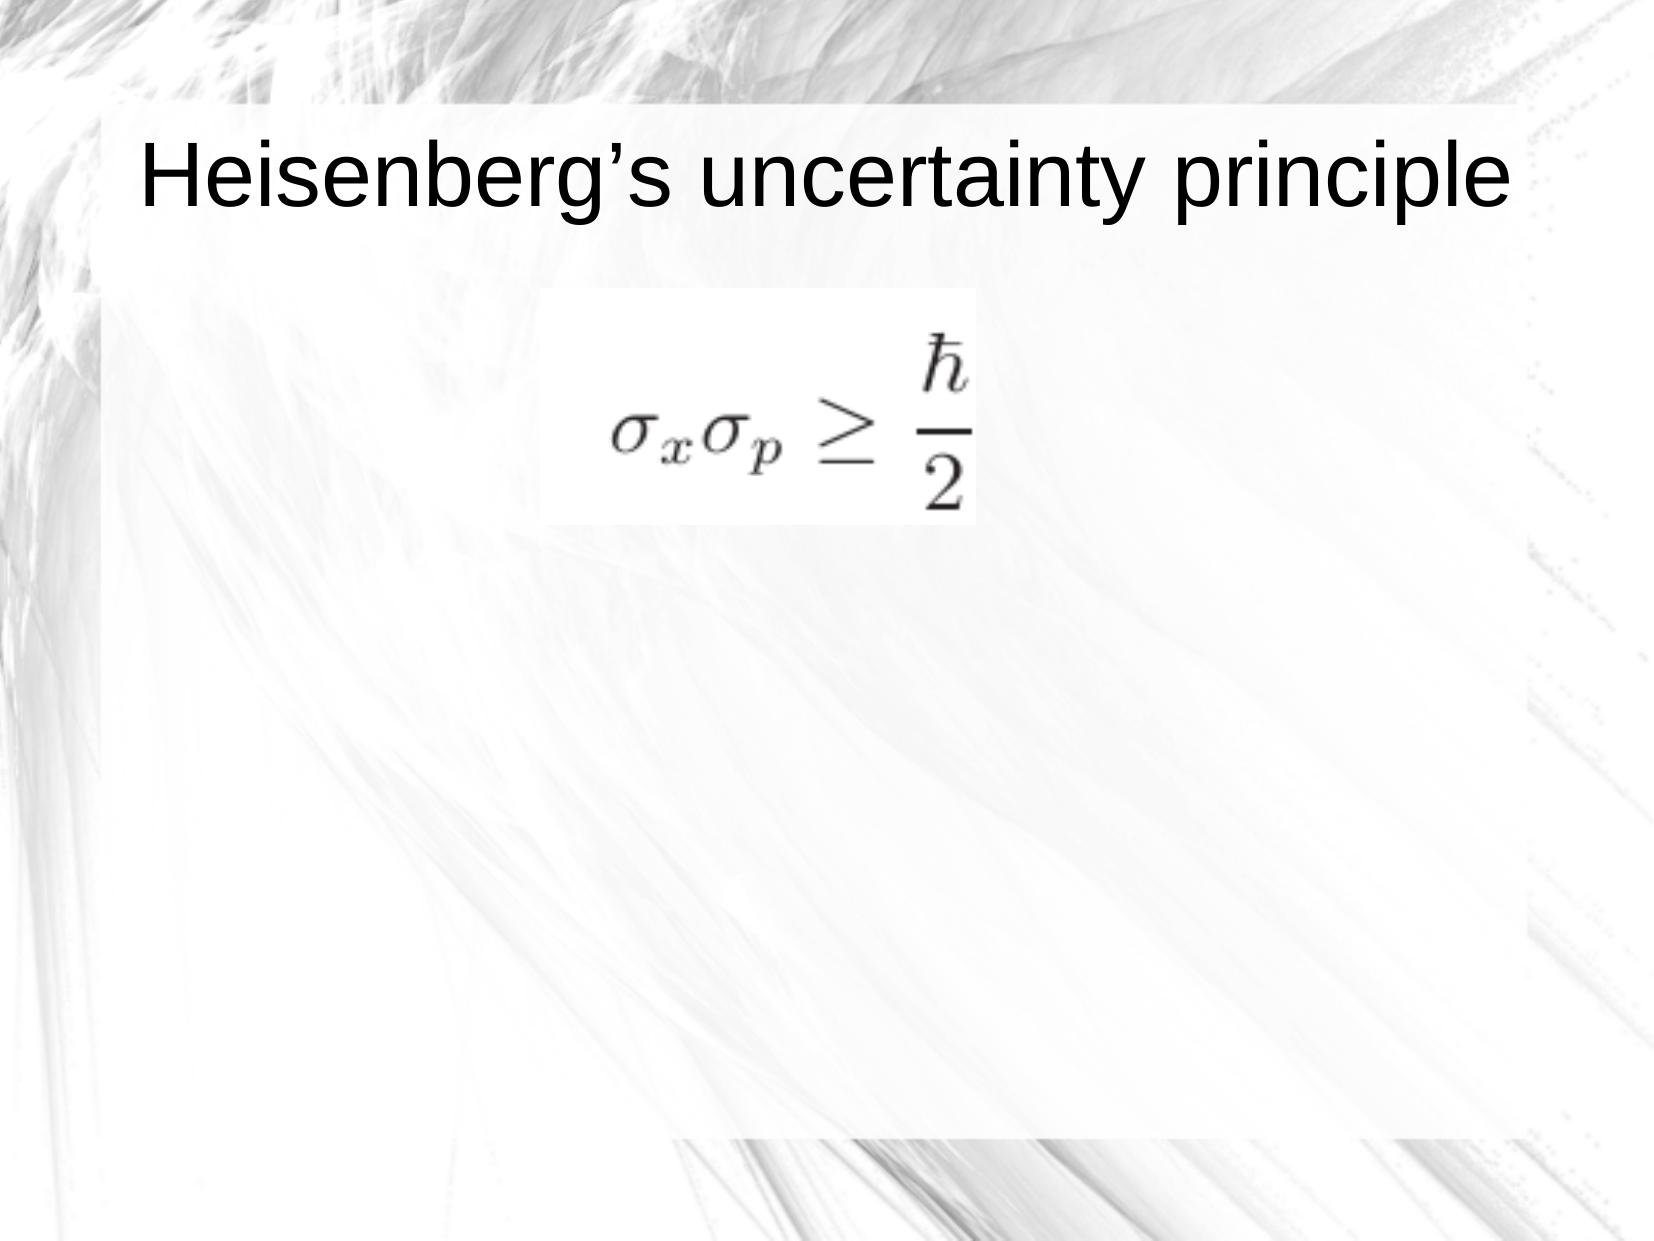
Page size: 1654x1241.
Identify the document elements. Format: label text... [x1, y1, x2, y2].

picture [0, 0, 1654, 1241]
title Heisenberg’s uncertainty principle [118, 88, 1536, 257]
